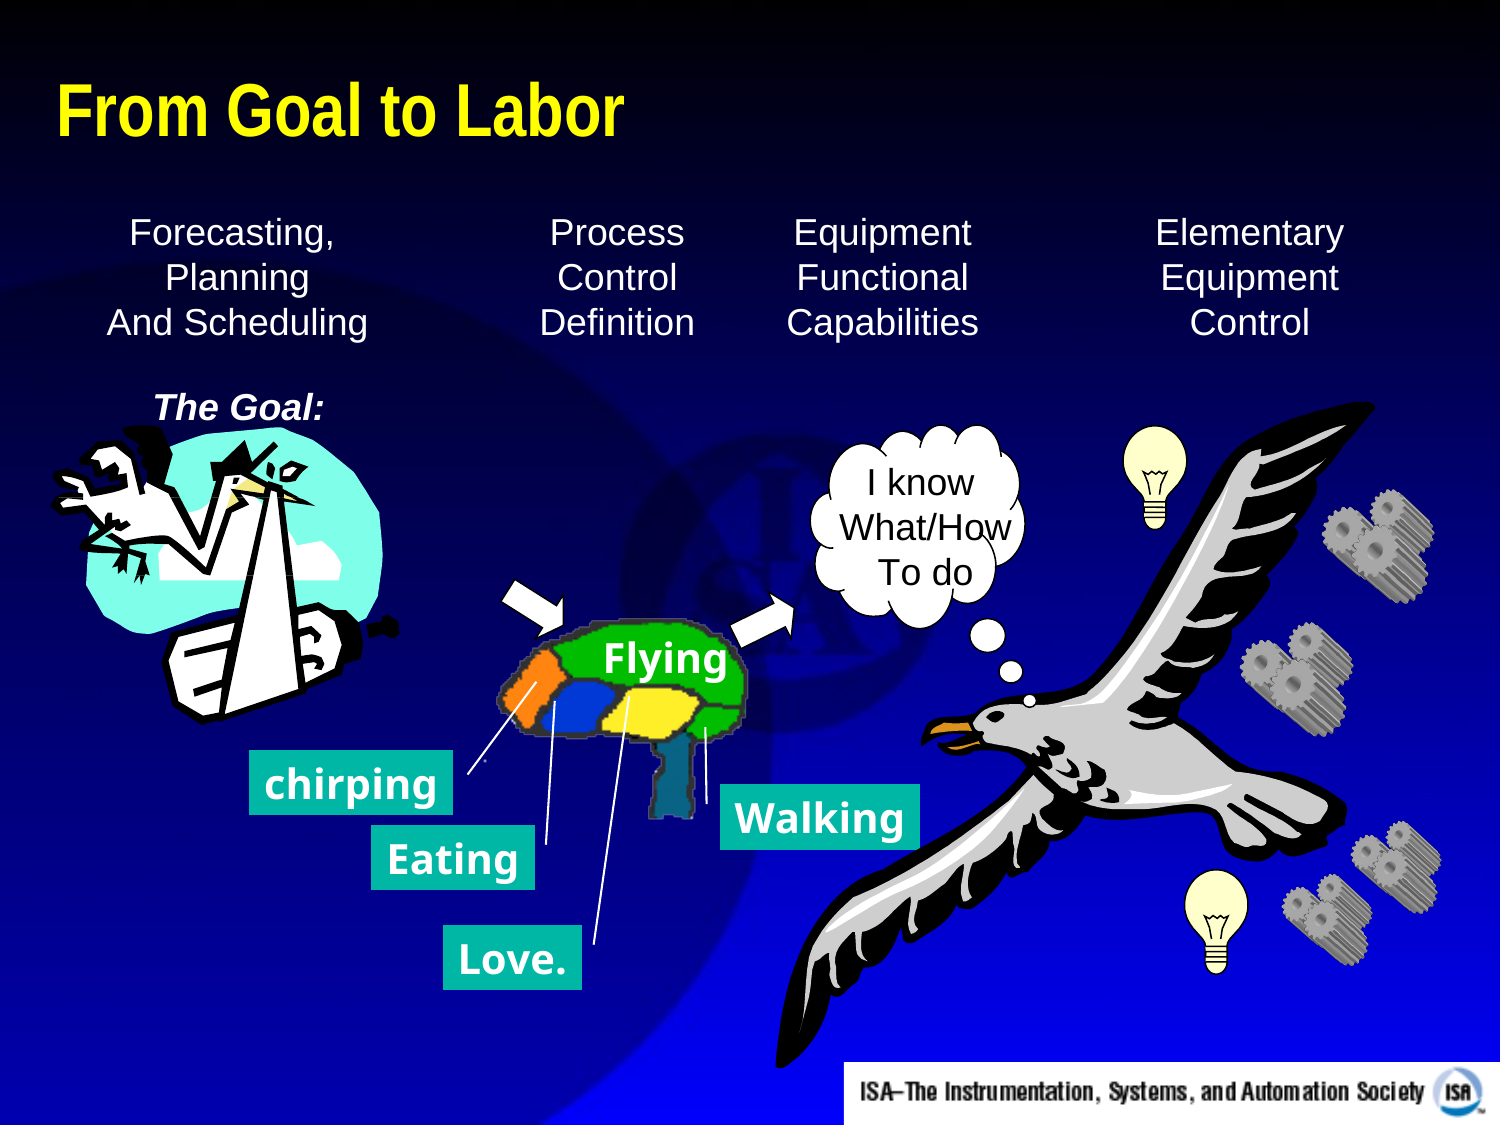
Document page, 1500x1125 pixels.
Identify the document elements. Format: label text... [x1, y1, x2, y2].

text_box Process Control Definition [487, 200, 748, 325]
text_box I know What/How To do [788, 450, 1063, 621]
picture [0, 0, 1500, 1125]
text_box [500, 579, 564, 639]
text_box [969, 621, 1006, 653]
text_box [1241, 623, 1353, 736]
text_box Walking [720, 784, 920, 850]
text_box Elementary Equipment Control [1124, 200, 1376, 336]
text_box [729, 591, 793, 649]
text_box [1323, 490, 1434, 603]
text_box Love. [443, 925, 582, 990]
text_box Eating [371, 825, 535, 890]
text_box [1184, 869, 1248, 975]
text_box Forecasting, Planning And Scheduling [24, 199, 451, 388]
text_box The Goal: [137, 374, 341, 436]
text_box [1123, 425, 1187, 530]
text_box [998, 660, 1023, 684]
title From Goal to Labor [41, 12, 1463, 201]
text_box Equipment Functional Capabilities [752, 200, 1013, 325]
text_box [901, 621, 939, 629]
text_box [1282, 875, 1372, 965]
text_box Flying [587, 623, 744, 690]
text_box chirping [249, 750, 453, 815]
text_box [845, 425, 1001, 450]
text_box [775, 401, 1375, 1069]
text_box [1351, 822, 1441, 914]
